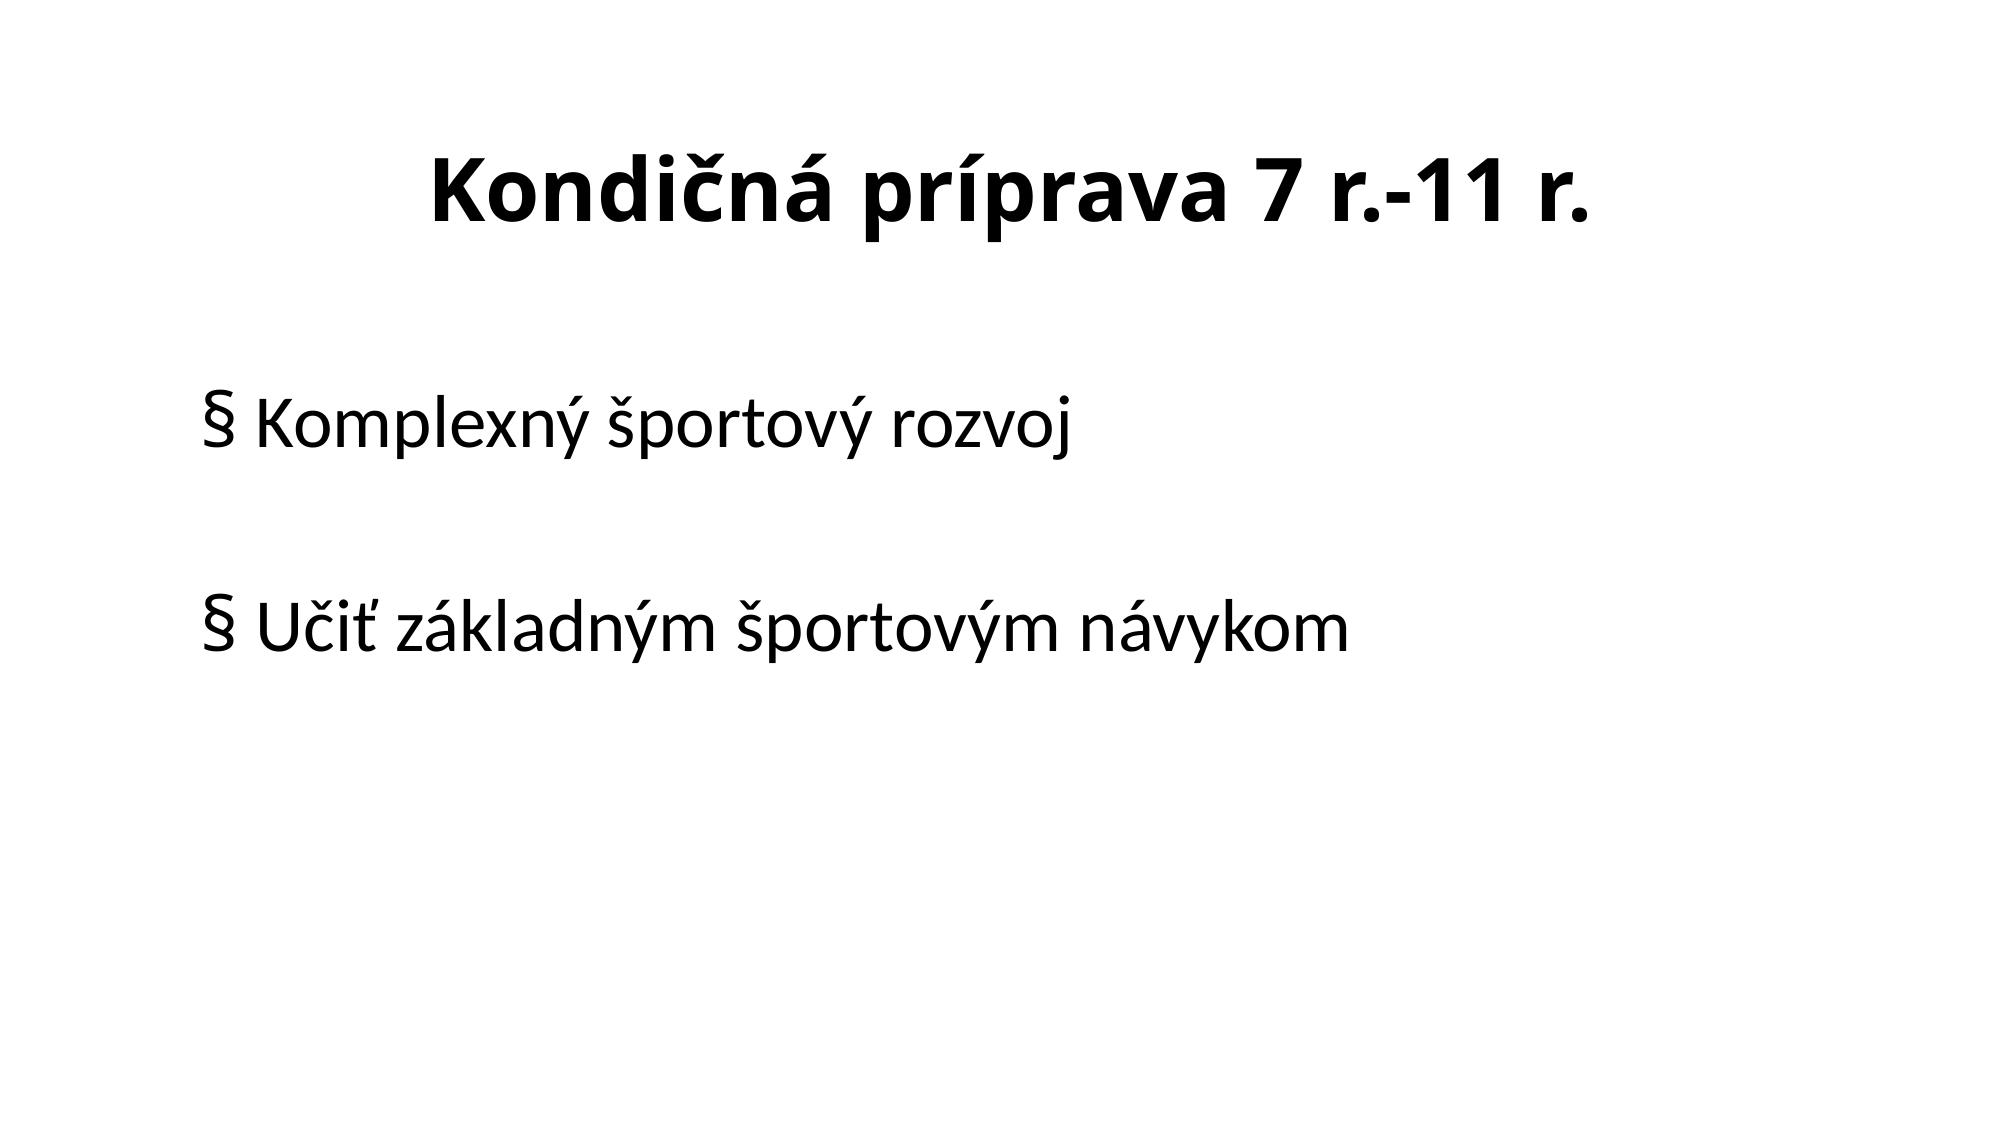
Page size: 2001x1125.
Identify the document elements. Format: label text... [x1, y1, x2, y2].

title Kondičná príprava 7 r.-11 r. [147, 136, 1873, 355]
list Komplexný športový rozvoj Učiť základným športovým návykom [185, 284, 1761, 897]
